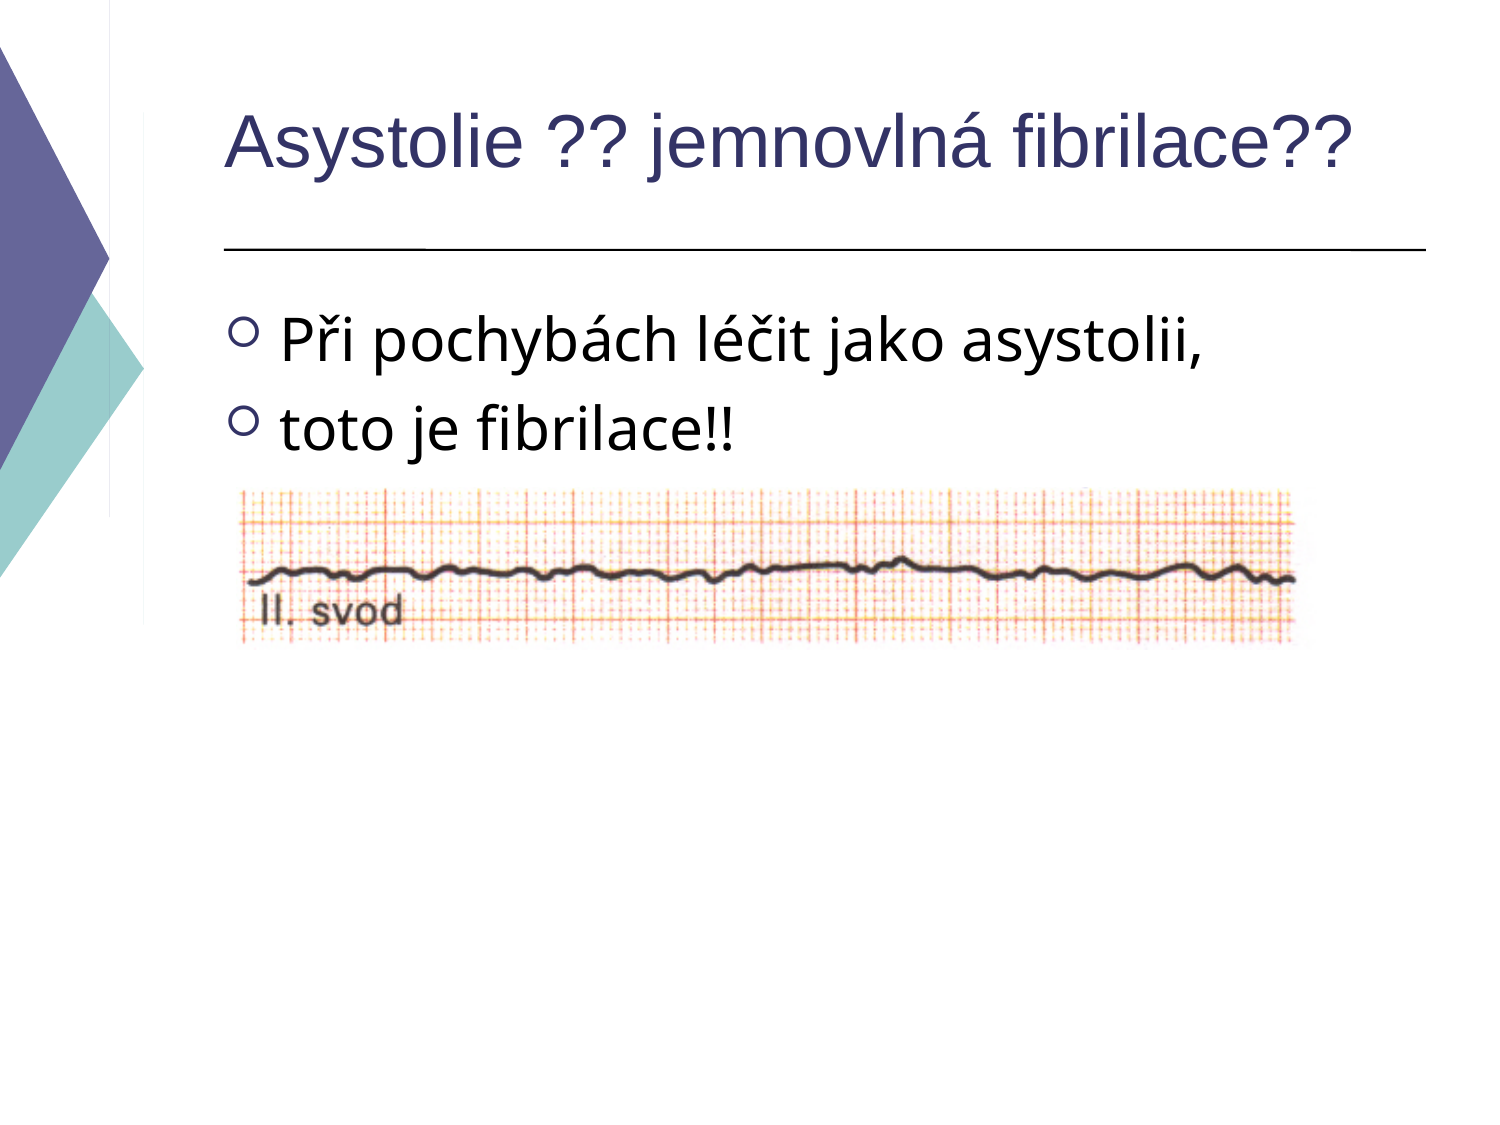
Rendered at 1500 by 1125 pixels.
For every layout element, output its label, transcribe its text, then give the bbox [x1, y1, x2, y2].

list Při pochybách léčit jako asystolii, toto je fibrilace!! [224, 299, 1425, 975]
picture [236, 487, 1317, 650]
title Asystolie ?? jemnovlná fibrilace?? [224, 41, 1425, 237]
